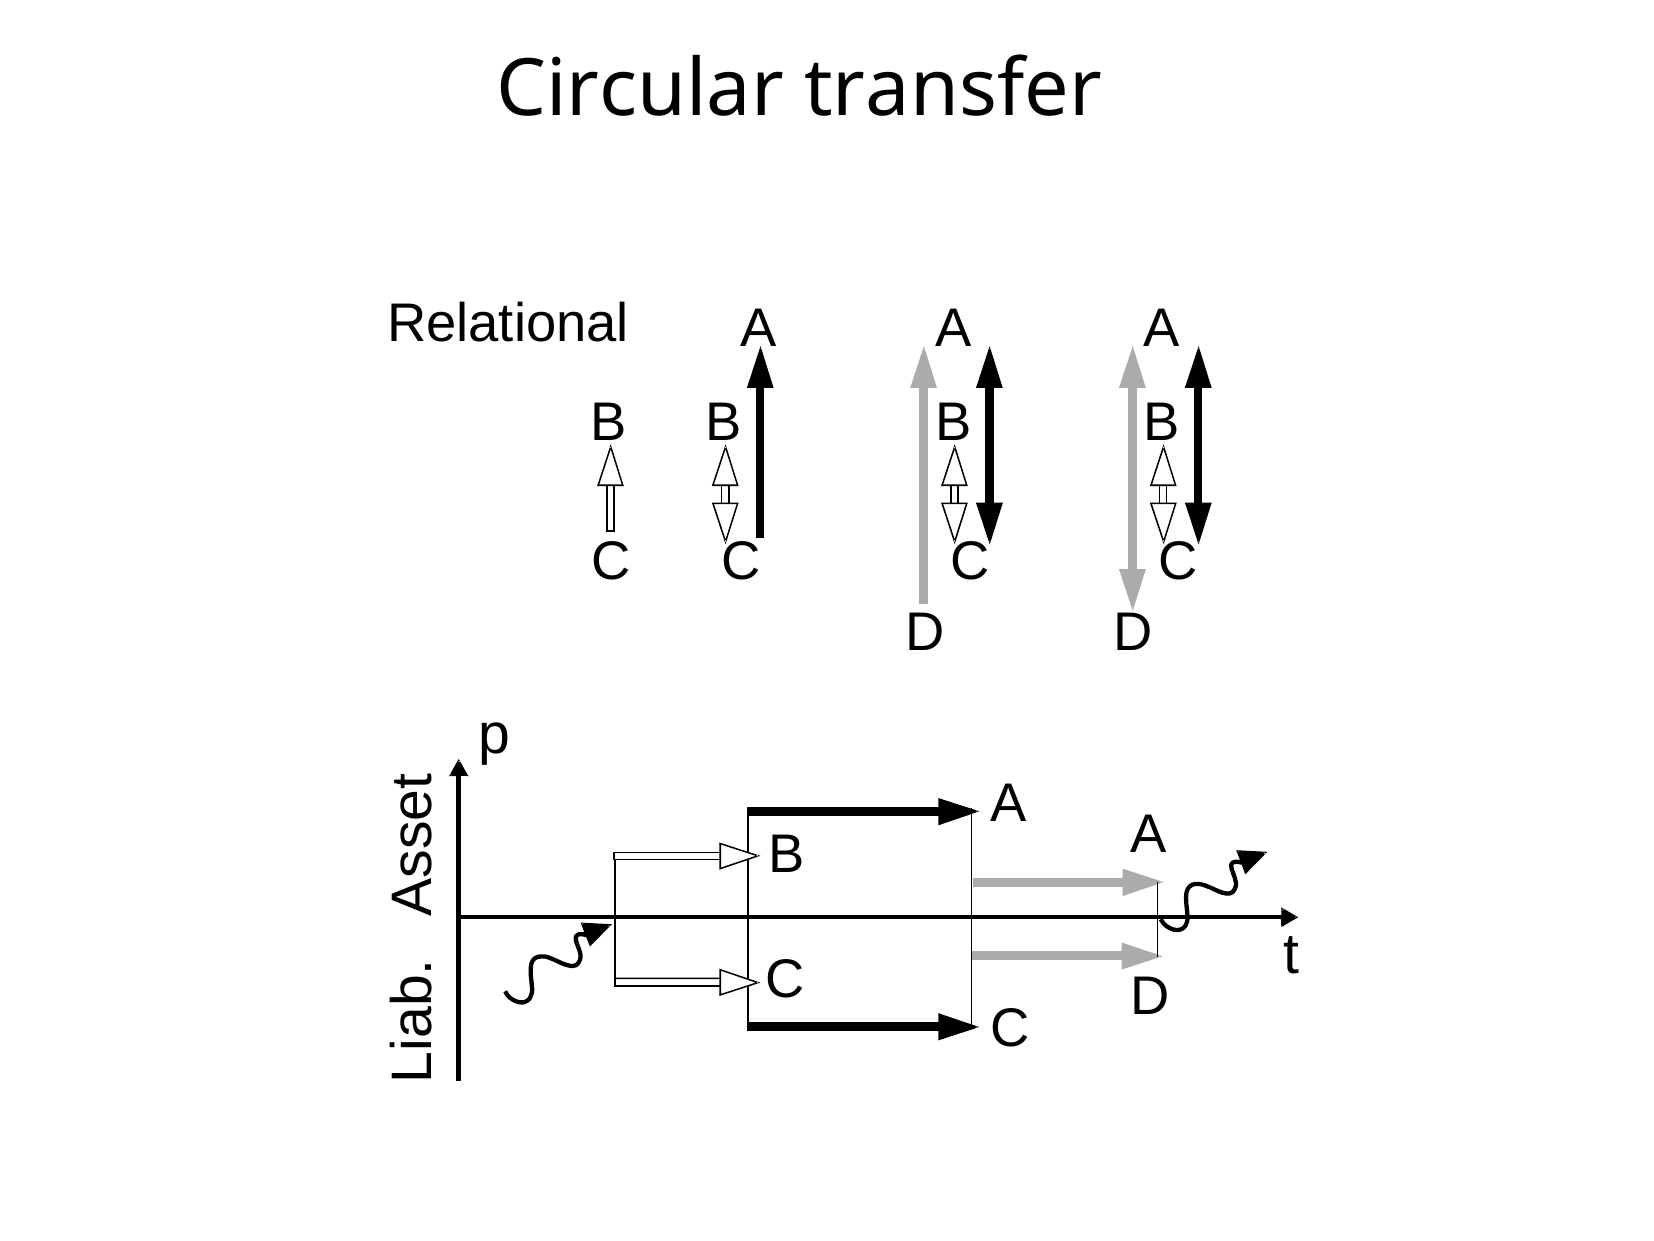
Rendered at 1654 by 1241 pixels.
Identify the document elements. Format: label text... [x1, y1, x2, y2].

text_box [711, 444, 739, 531]
text_box A [740, 296, 797, 361]
text_box Circular transfer [496, 31, 1157, 128]
text_box D [905, 600, 961, 665]
text_box A [1143, 296, 1200, 361]
text_box B [590, 391, 647, 455]
text_box D [1130, 965, 1187, 1030]
text_box [1118, 346, 1146, 600]
text_box B [934, 391, 991, 455]
text_box C [950, 529, 1007, 594]
text_box [976, 346, 1003, 545]
text_box [941, 444, 968, 545]
text_box p [479, 702, 538, 769]
text_box [1149, 444, 1177, 545]
text_box D [1114, 600, 1170, 665]
text_box B [768, 822, 825, 887]
text_box A [1130, 803, 1187, 867]
text_box B [705, 391, 762, 455]
text_box [910, 346, 938, 600]
text_box [449, 759, 1299, 1081]
text_box [597, 444, 624, 529]
text_box [503, 922, 612, 1005]
text_box t [1283, 922, 1342, 989]
text_box Relational [387, 291, 635, 356]
text_box [746, 346, 774, 529]
text_box Asset [379, 767, 445, 917]
text_box C [765, 948, 821, 1012]
text_box C [721, 529, 777, 594]
text_box [1184, 346, 1212, 545]
text_box C [1158, 529, 1215, 594]
text_box A [990, 772, 1047, 836]
text_box A [934, 296, 991, 361]
text_box Liab. [379, 954, 445, 1084]
text_box C [990, 997, 1047, 1061]
text_box B [1143, 391, 1200, 455]
text_box C [591, 529, 647, 594]
